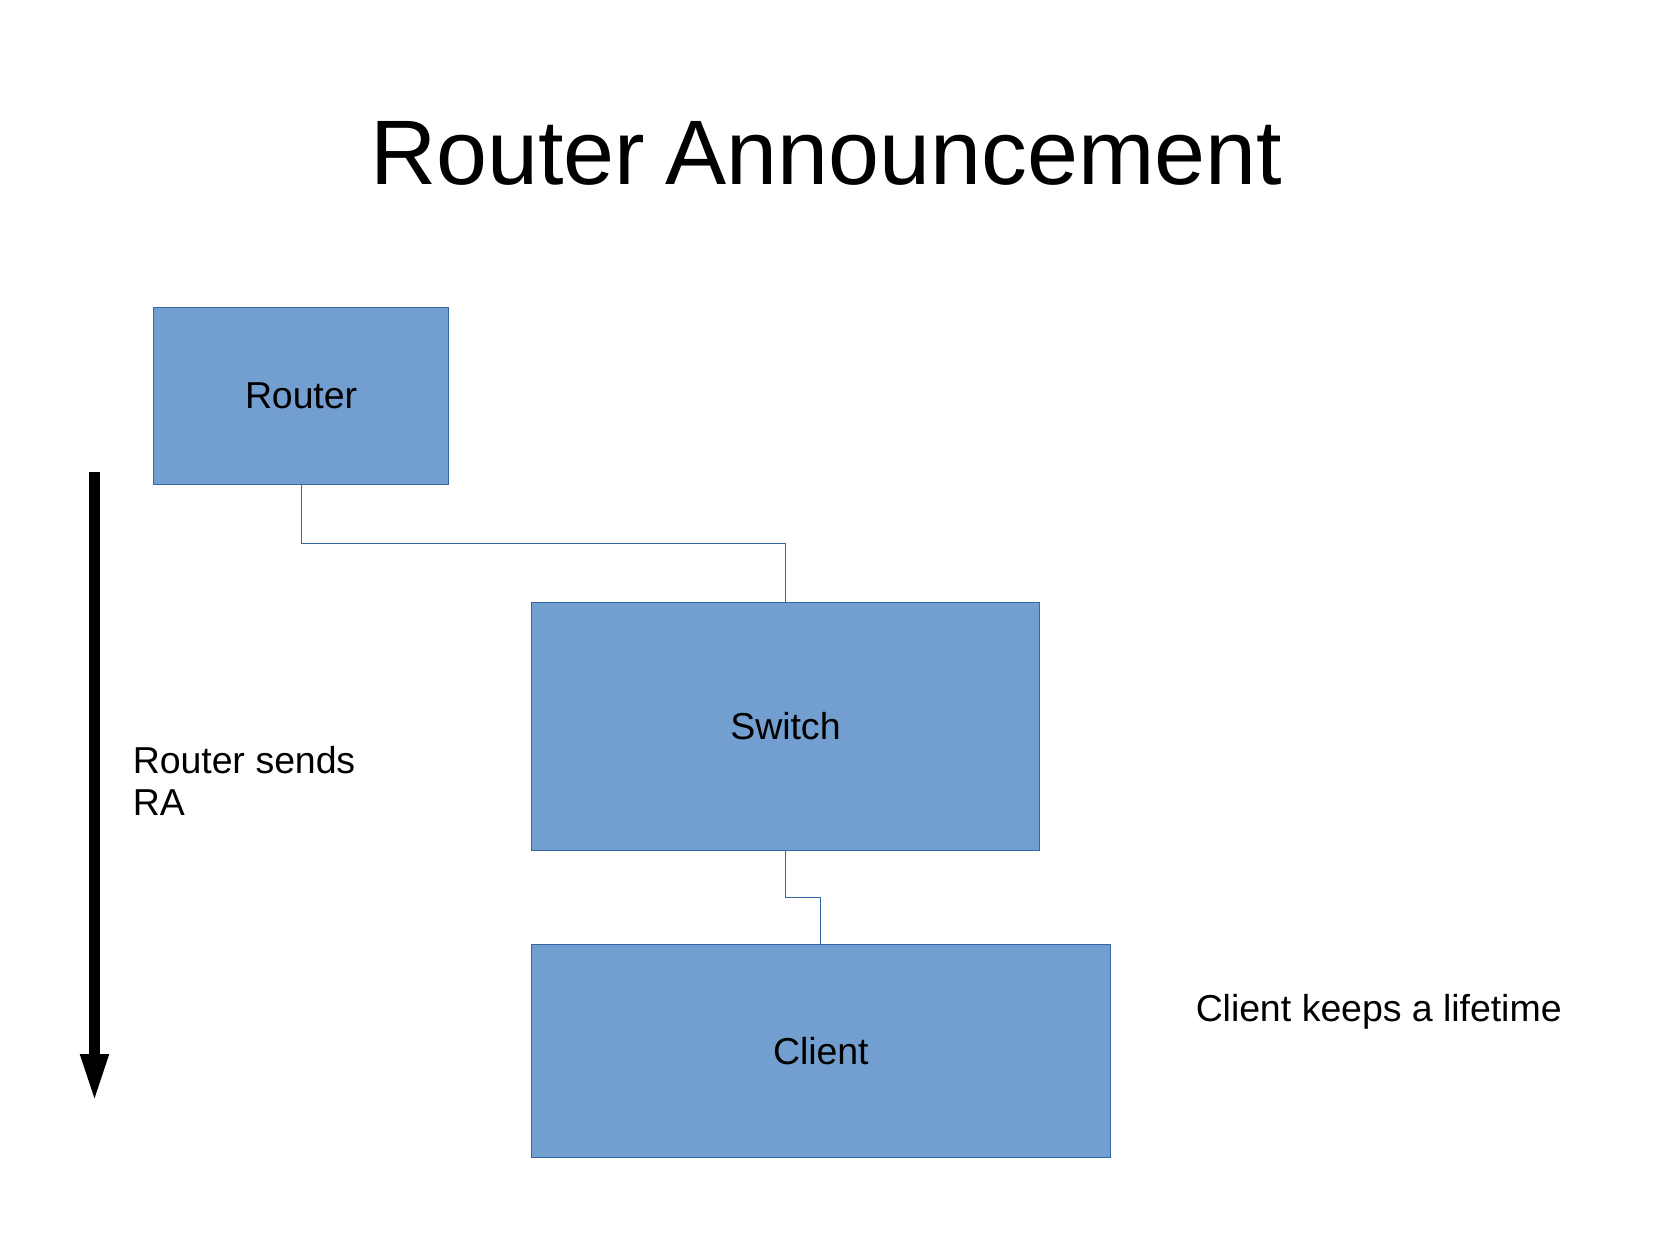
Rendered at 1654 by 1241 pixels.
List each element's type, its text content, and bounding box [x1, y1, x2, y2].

text_box Router sends RA [118, 732, 371, 832]
text_box Client keeps a lifetime [1181, 980, 1577, 1038]
text_box Switch [531, 602, 1040, 851]
text_box Client [531, 944, 1111, 1158]
title Router Announcement [82, 49, 1571, 257]
text_box Router [153, 307, 449, 485]
